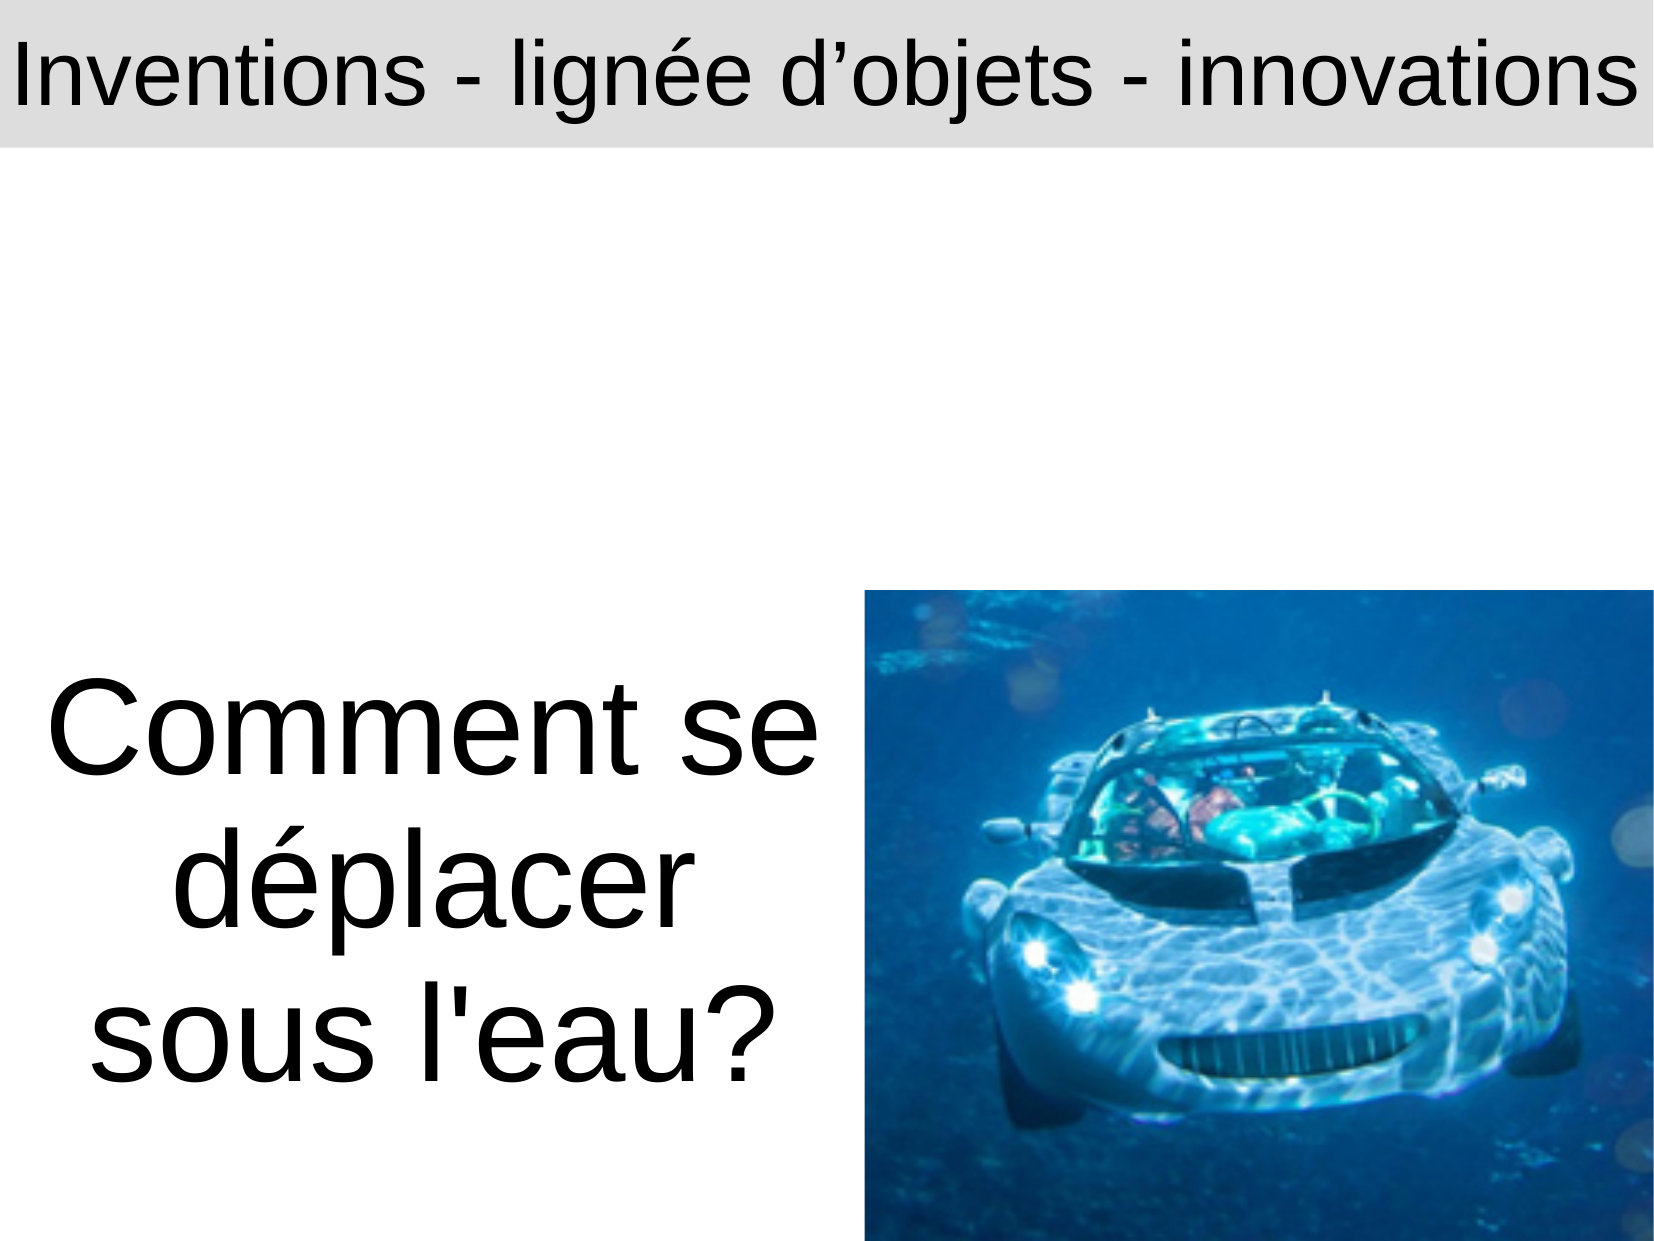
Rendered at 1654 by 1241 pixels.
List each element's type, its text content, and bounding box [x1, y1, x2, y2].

picture [864, 590, 1654, 1241]
title Inventions - lignée d’objets - innovations [0, 0, 1654, 148]
list Comment se déplacer sous l'eau? [0, 649, 827, 1241]
